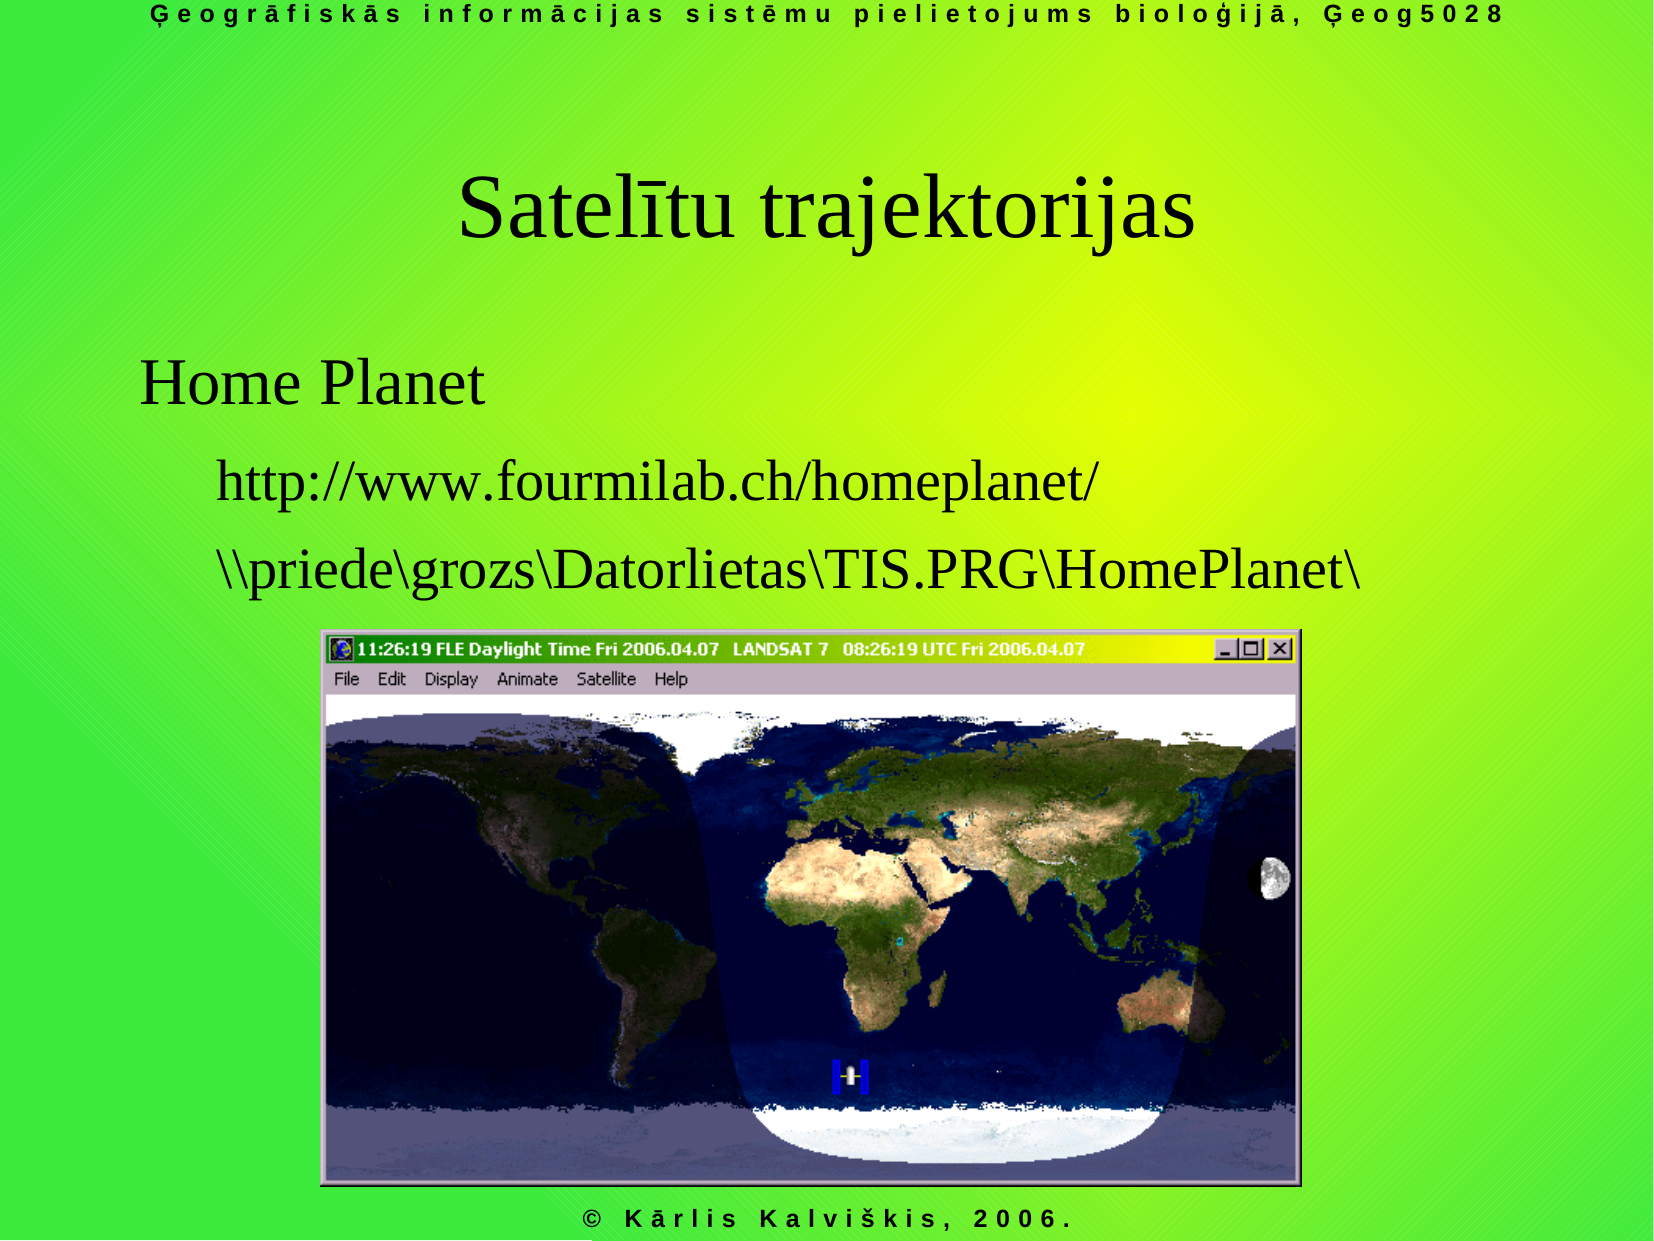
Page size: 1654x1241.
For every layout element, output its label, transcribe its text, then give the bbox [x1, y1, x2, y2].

title Satelītu trajektorijas [121, 102, 1534, 311]
list Home Planet http://www.fourmilab.ch/homeplanet/ \\priede\grozs\Datorlietas\TIS.PRG\HomePlanet\ [121, 344, 1534, 1127]
picture [320, 629, 1302, 1187]
